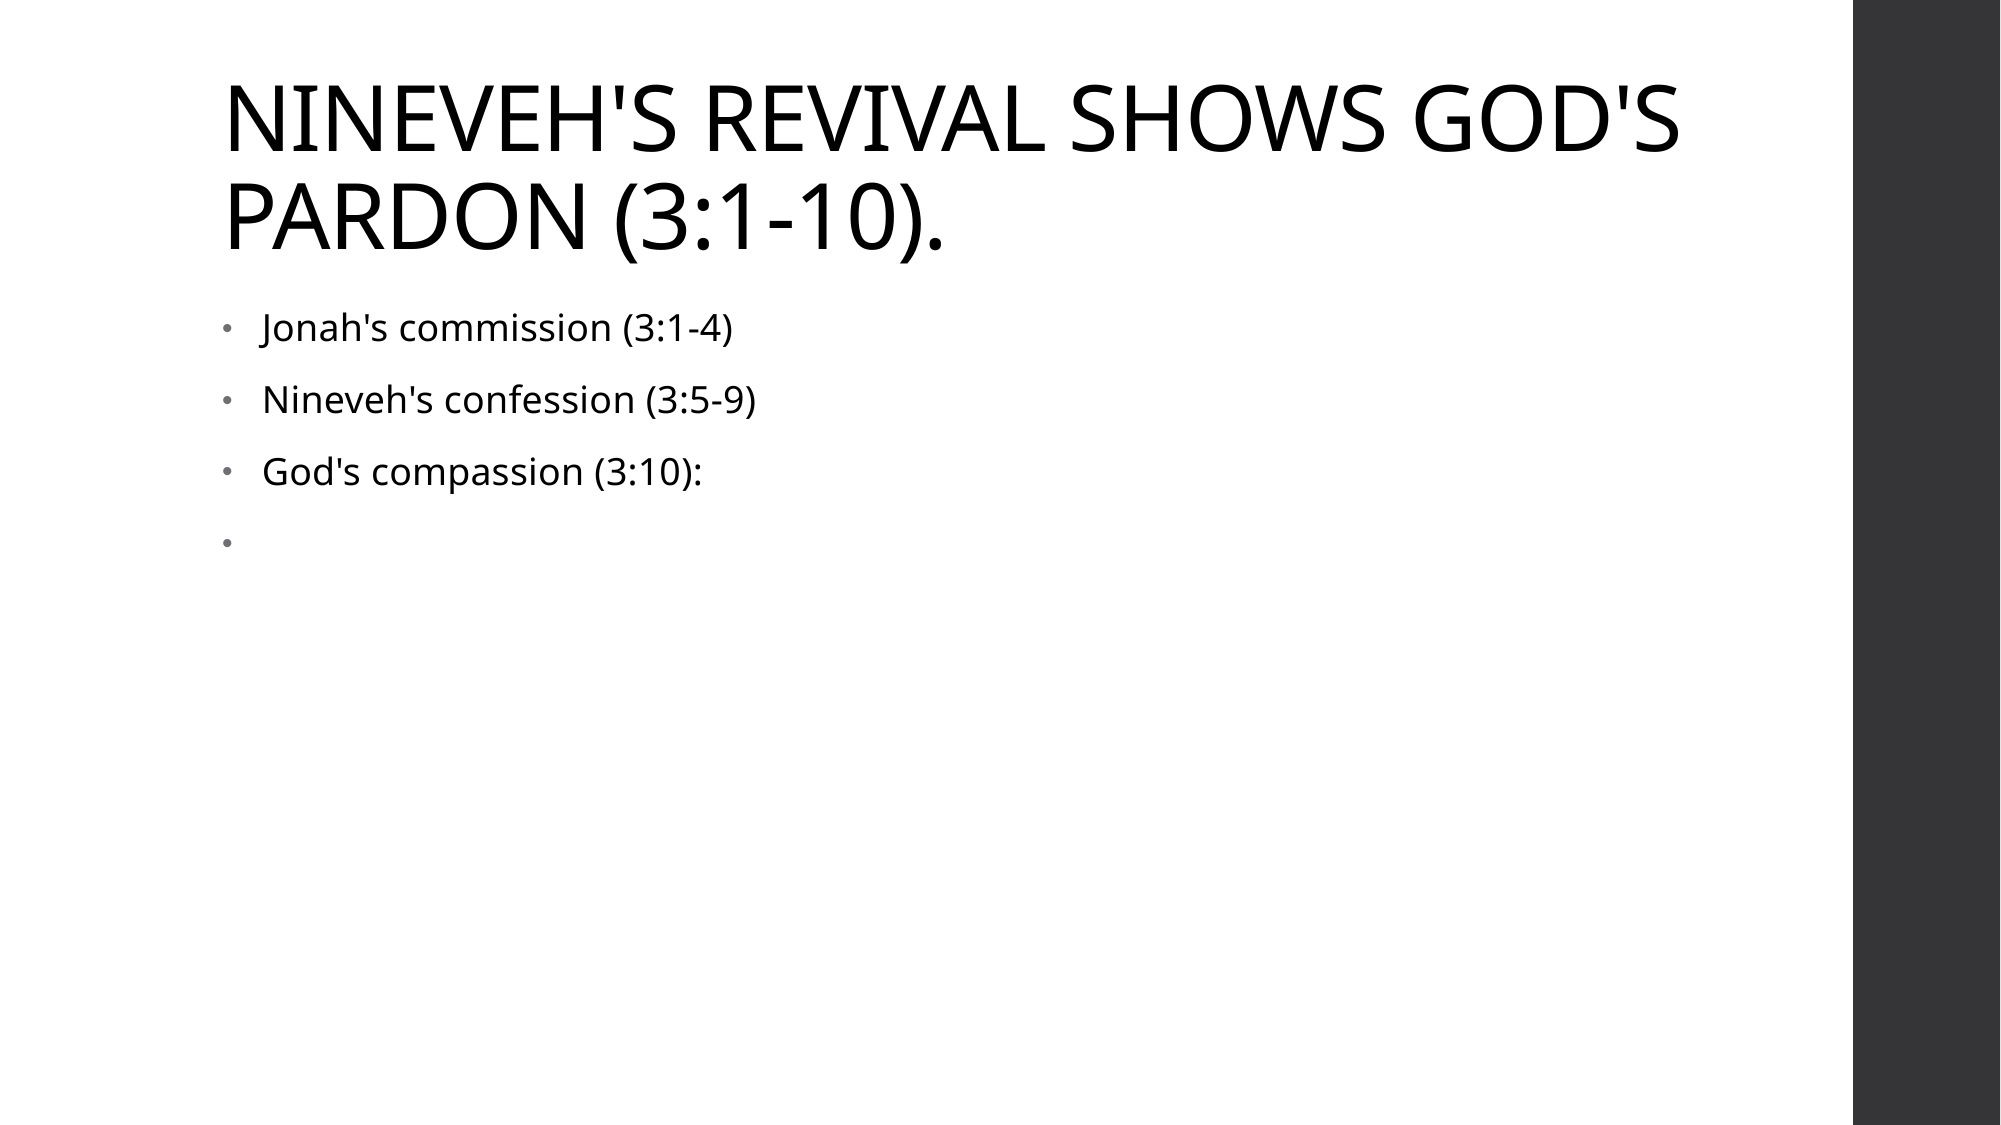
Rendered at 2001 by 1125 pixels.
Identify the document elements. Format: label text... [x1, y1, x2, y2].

title NINEVEH'S REVIVAL SHOWS GOD'S PARDON (3:1-10). [206, 60, 1797, 278]
list Jonah's commission (3:1-4) Nineveh's confession (3:5-9) God's compassion (3:10): [206, 299, 1617, 1014]
